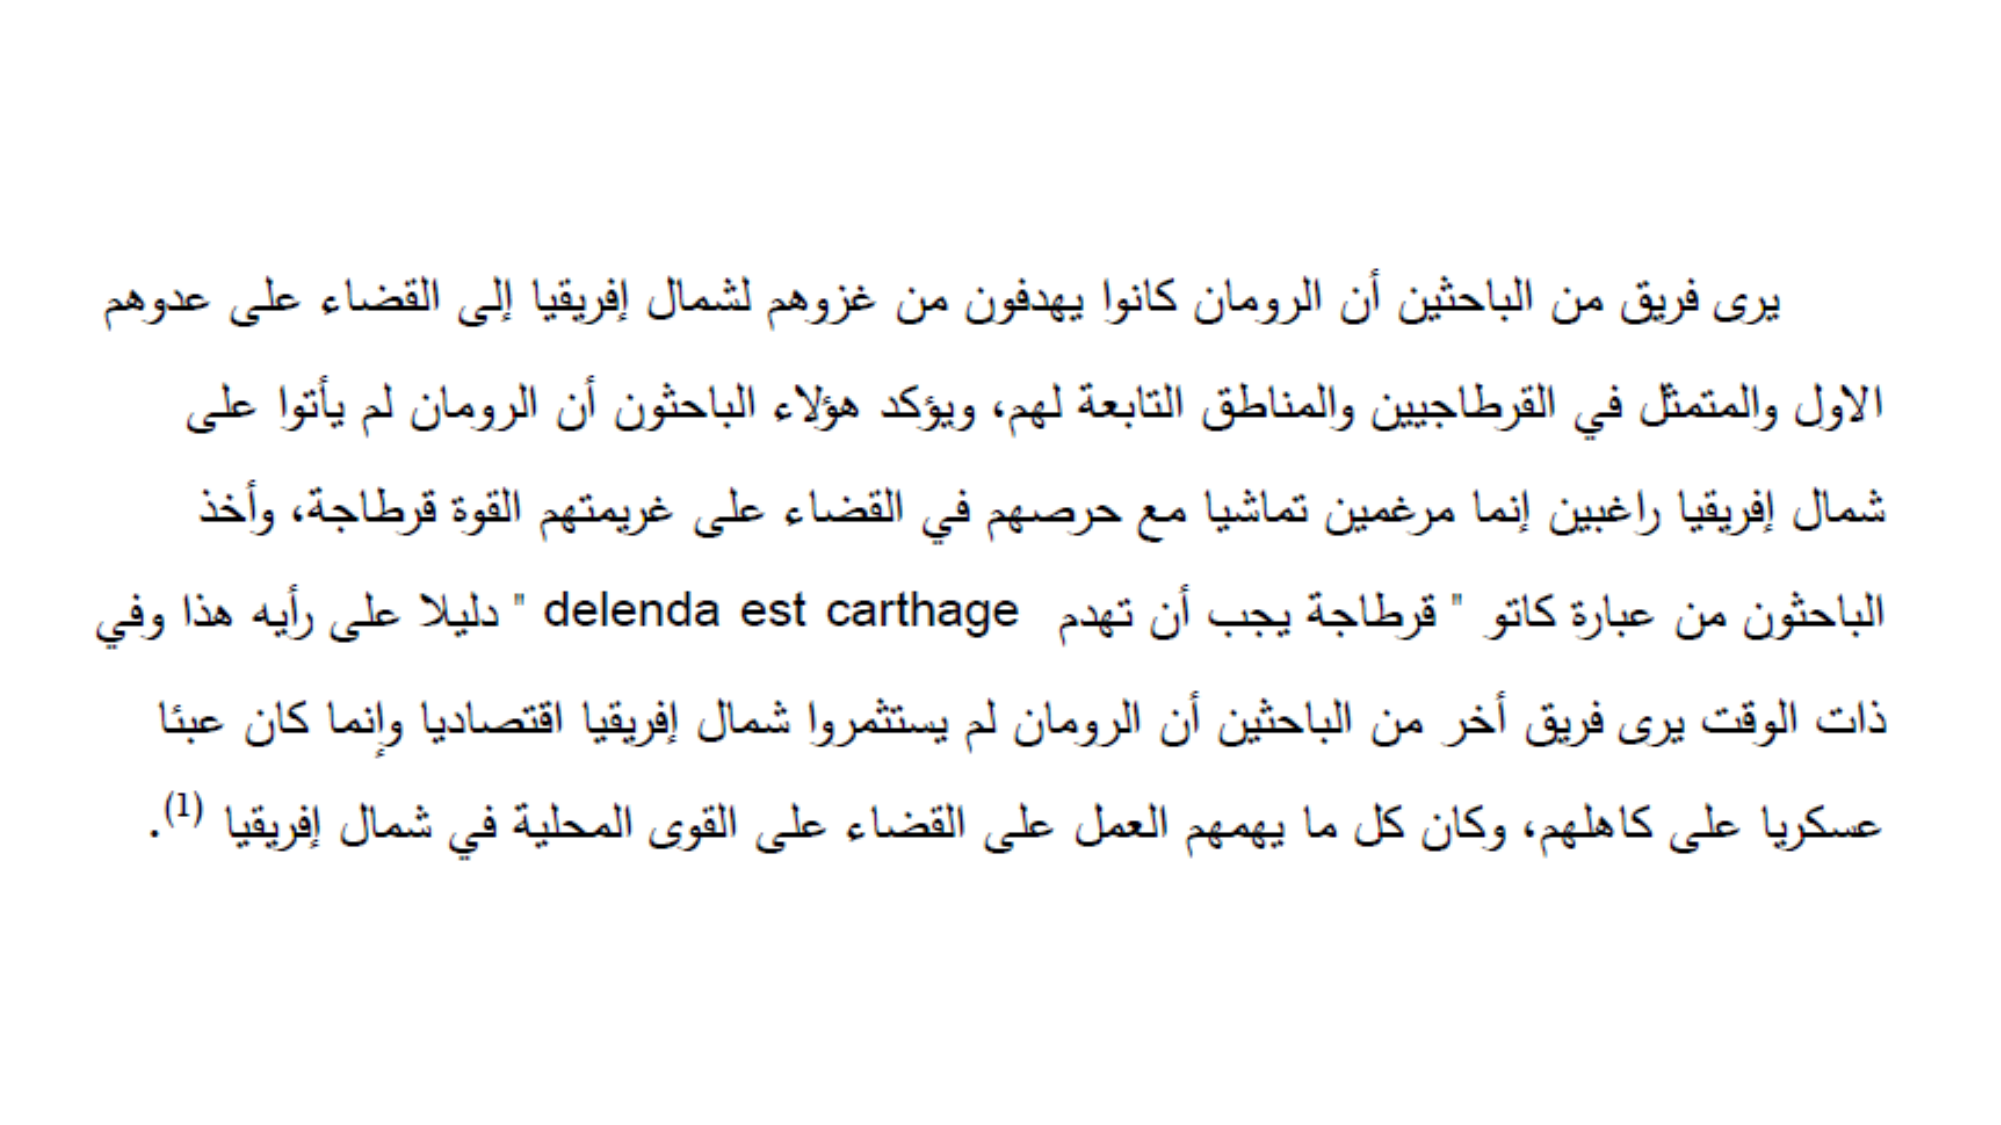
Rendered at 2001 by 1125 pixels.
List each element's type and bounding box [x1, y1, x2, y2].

picture [72, 260, 1928, 865]
